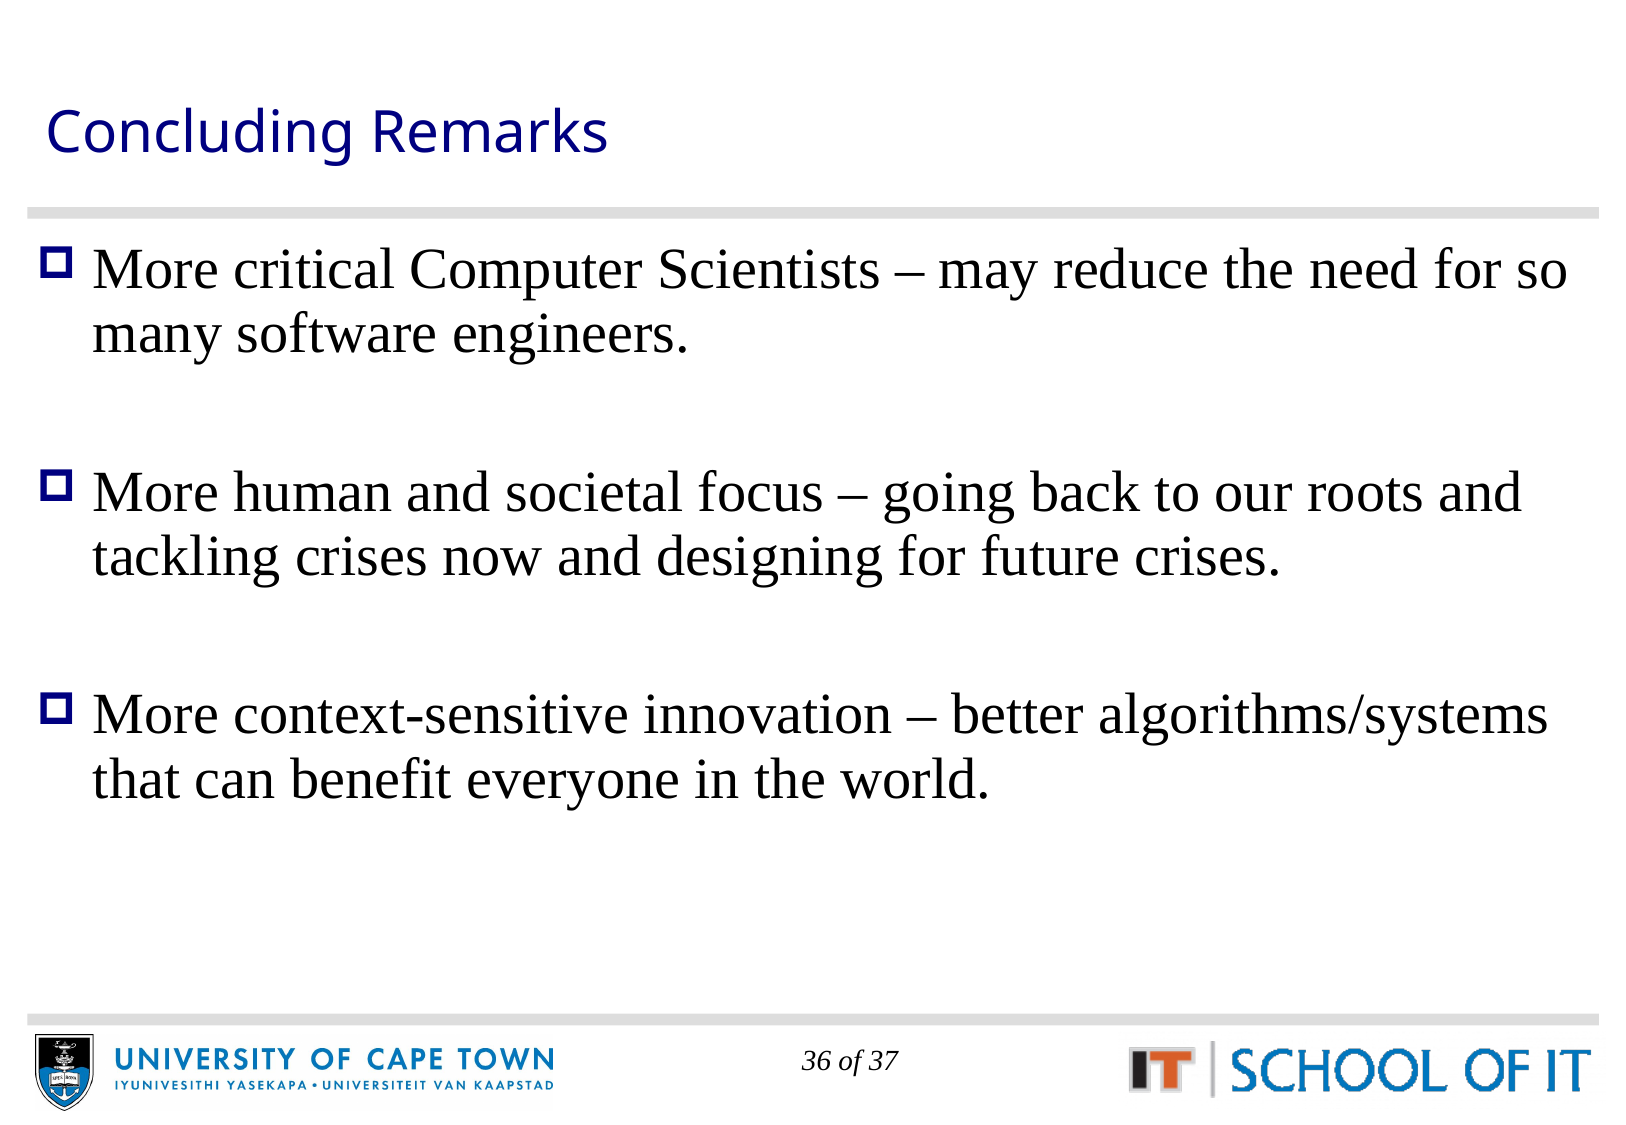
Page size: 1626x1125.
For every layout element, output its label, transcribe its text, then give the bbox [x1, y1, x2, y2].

picture [35, 1034, 553, 1111]
picture [1118, 1030, 1606, 1109]
list More critical Computer Scientists – may reduce the need for so many software engineers. More human and societal focus – going back to our roots and tackling crises now and designing for future crises. More context-sensitive innovation – better algorithms/systems that can benefit everyone in the world. [36, 236, 1579, 998]
title Concluding Remarks [45, 84, 1583, 175]
